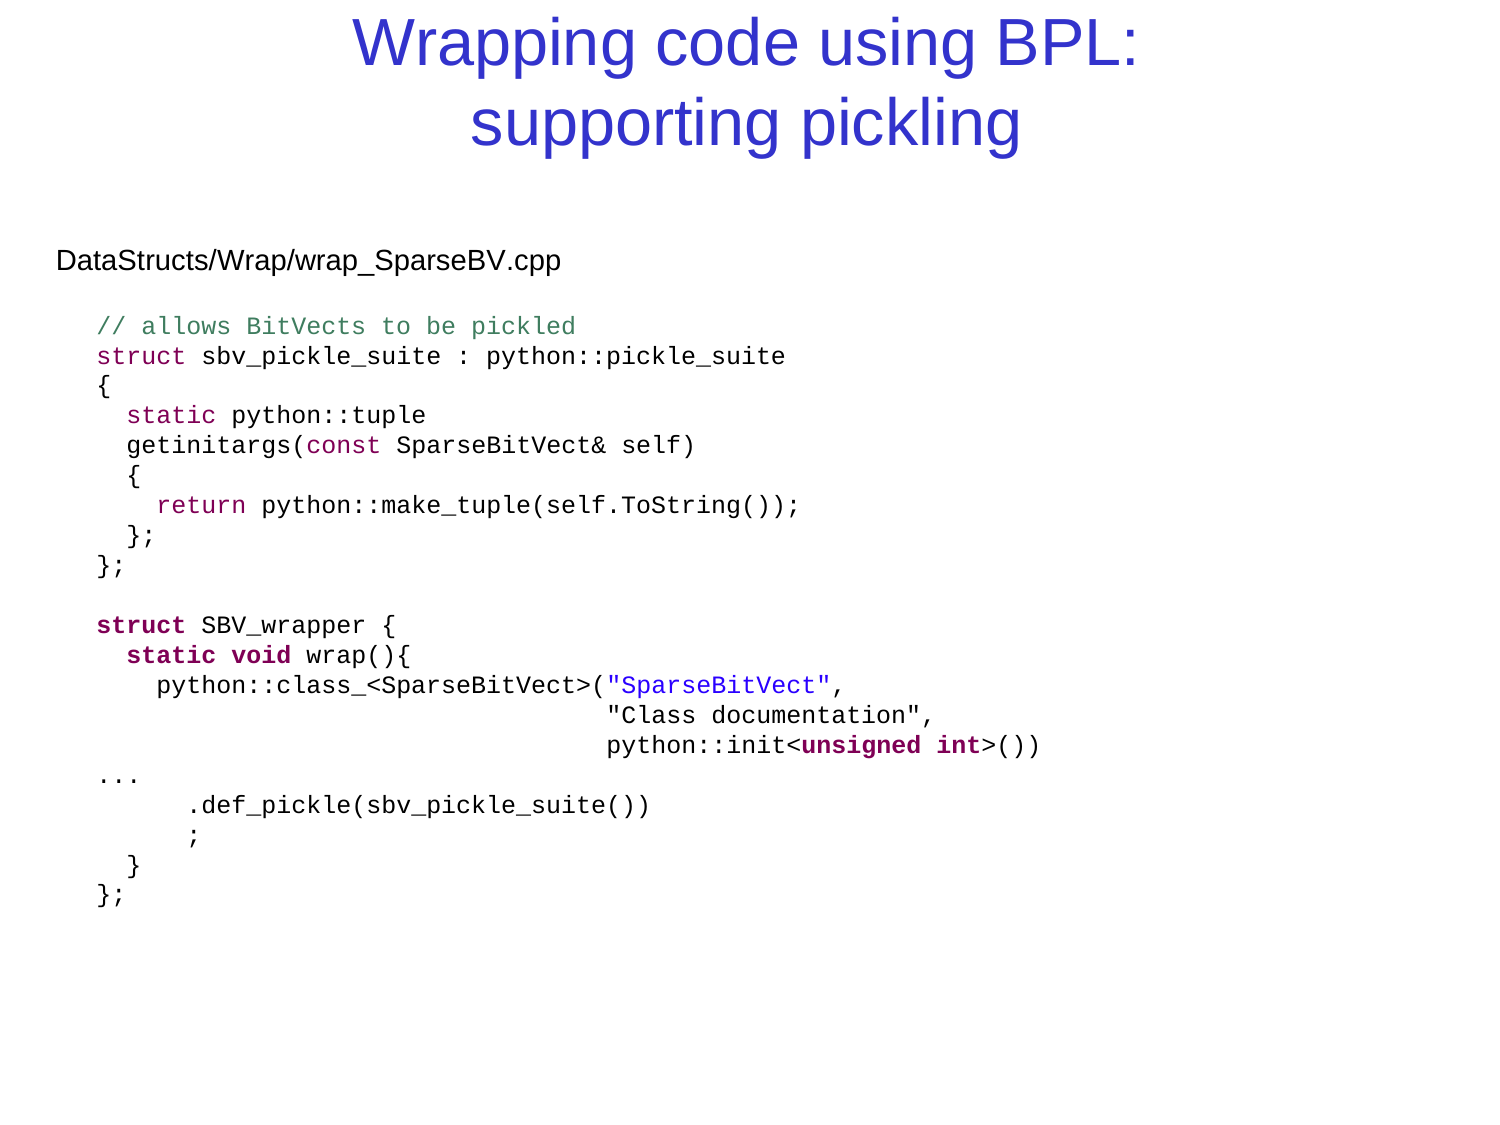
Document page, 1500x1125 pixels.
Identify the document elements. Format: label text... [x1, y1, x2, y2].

title Wrapping code using BPL: supporting pickling [77, 0, 1416, 167]
text_box DataStructs/Wrap/wrap_SparseBV.cpp [41, 233, 578, 284]
text_box // allows BitVects to be pickled struct sbv_pickle_suite : python::pickle_suite { static python::tuple getinitargs(const SparseBitVect& self) { return python::make_tuple(self.ToString()); }; }; struct SBV_wrapper { static void wrap(){ python::class_<SparseBitVect>("SparseBitVect", "Class documentation", python::init<unsigned int>()) ... .def_pickle(sbv_pickle_suite()) ; } }; [81, 301, 1445, 916]
